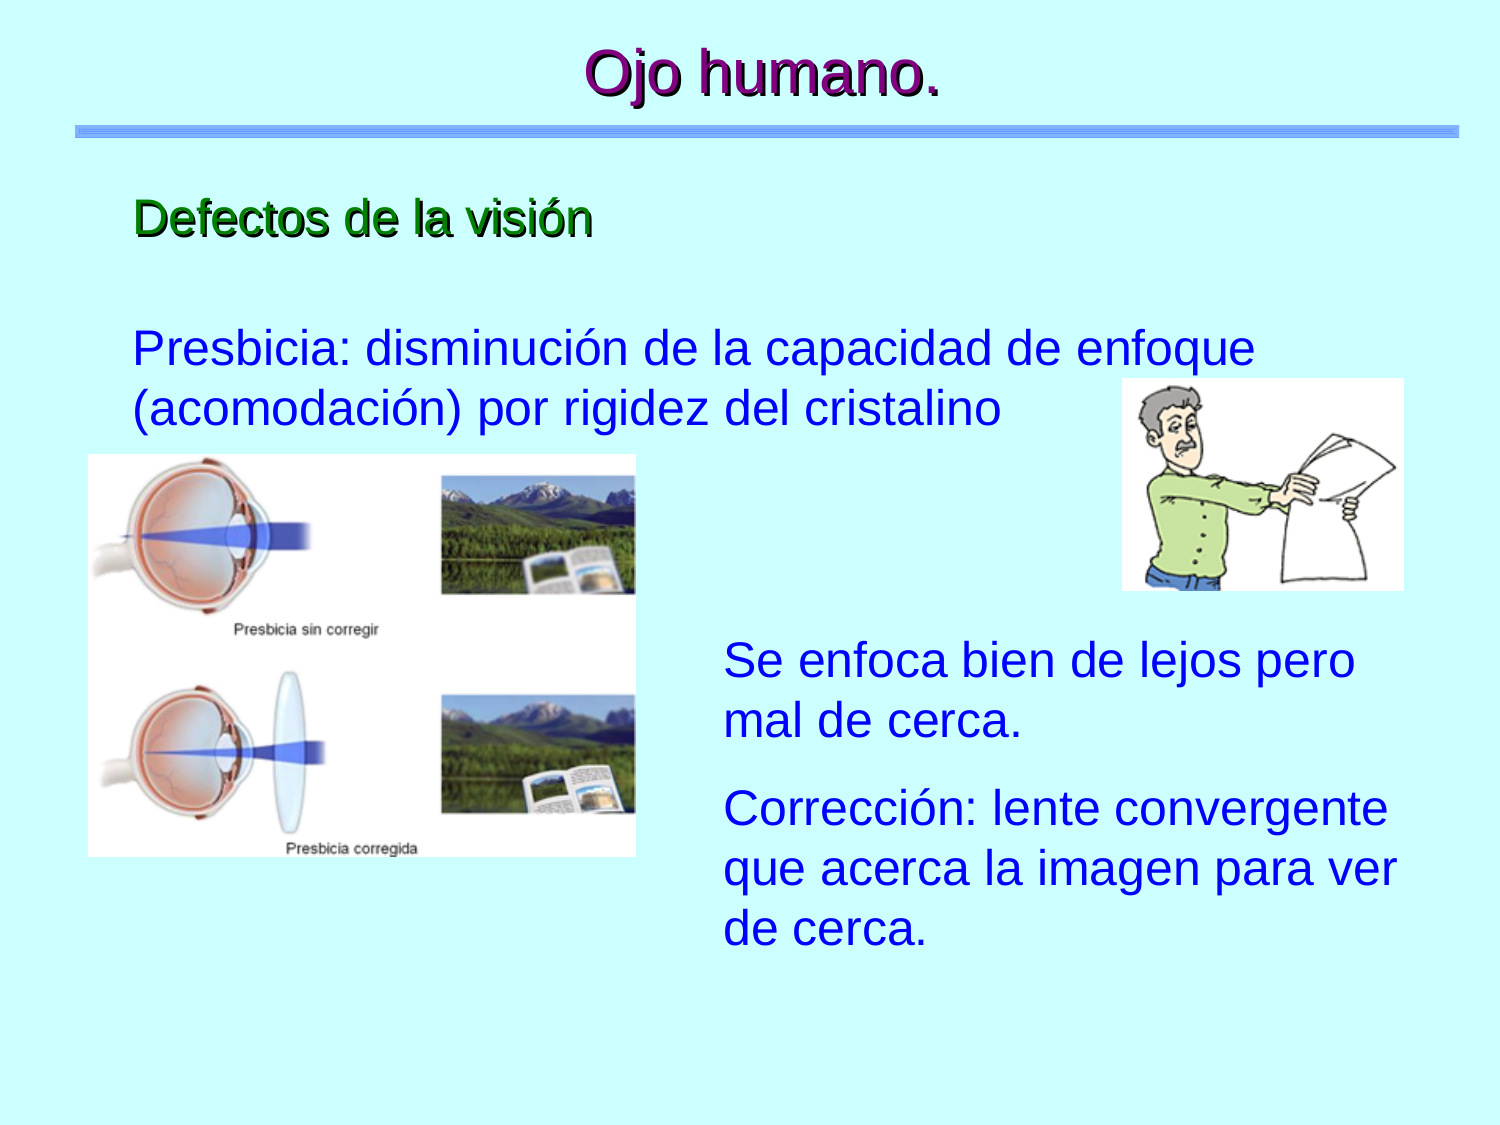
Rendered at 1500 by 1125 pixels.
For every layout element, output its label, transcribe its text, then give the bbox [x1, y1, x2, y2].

text_box Presbicia: disminución de la capacidad de enfoque (acomodación) por rigidez del cristalino [118, 308, 1418, 443]
text_box Se enfoca bien de lejos pero mal de cerca. [708, 620, 1418, 755]
text_box Defectos de la visión [70, 177, 768, 296]
text_box Ojo humano. [50, 23, 1476, 114]
picture [88, 454, 636, 857]
text_box [75, 125, 1460, 138]
text_box Corrección: lente convergente que acerca la imagen para ver de cerca. [708, 767, 1447, 963]
picture [1122, 378, 1404, 591]
